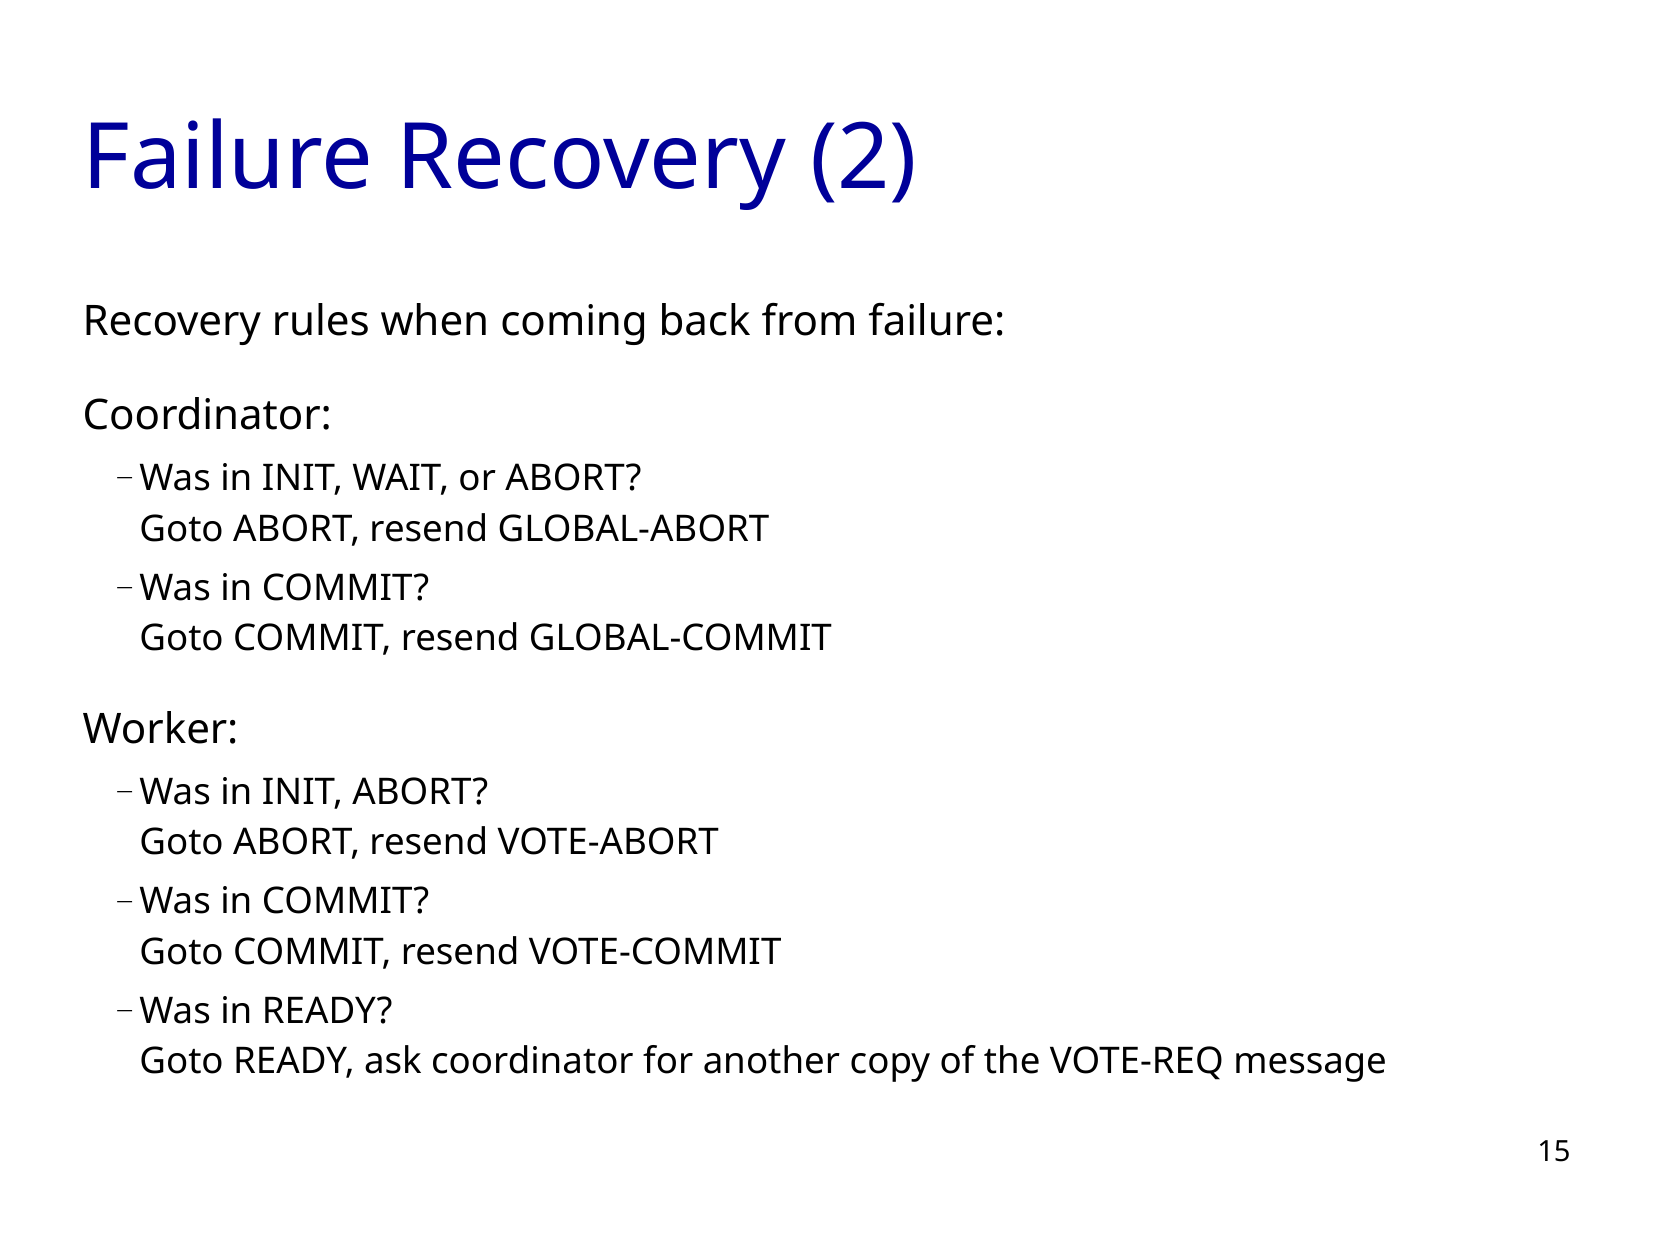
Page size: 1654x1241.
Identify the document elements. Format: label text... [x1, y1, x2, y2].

list Recovery rules when coming back from failure: Coordinator: Was in INIT, WAIT, or ABORT? Goto ABORT, resend GLOBAL-ABORT Was in COMMIT? Goto COMMIT, resend GLOBAL-COMMIT Worker: Was in INIT, ABORT? Goto ABORT, resend VOTE-ABORT Was in COMMIT? Goto COMMIT, resend VOTE-COMMIT Was in READY? Goto READY, ask coordinator for another copy of the VOTE-REQ message [60, 290, 1571, 1096]
title Failure Recovery (2) [82, 49, 1571, 257]
